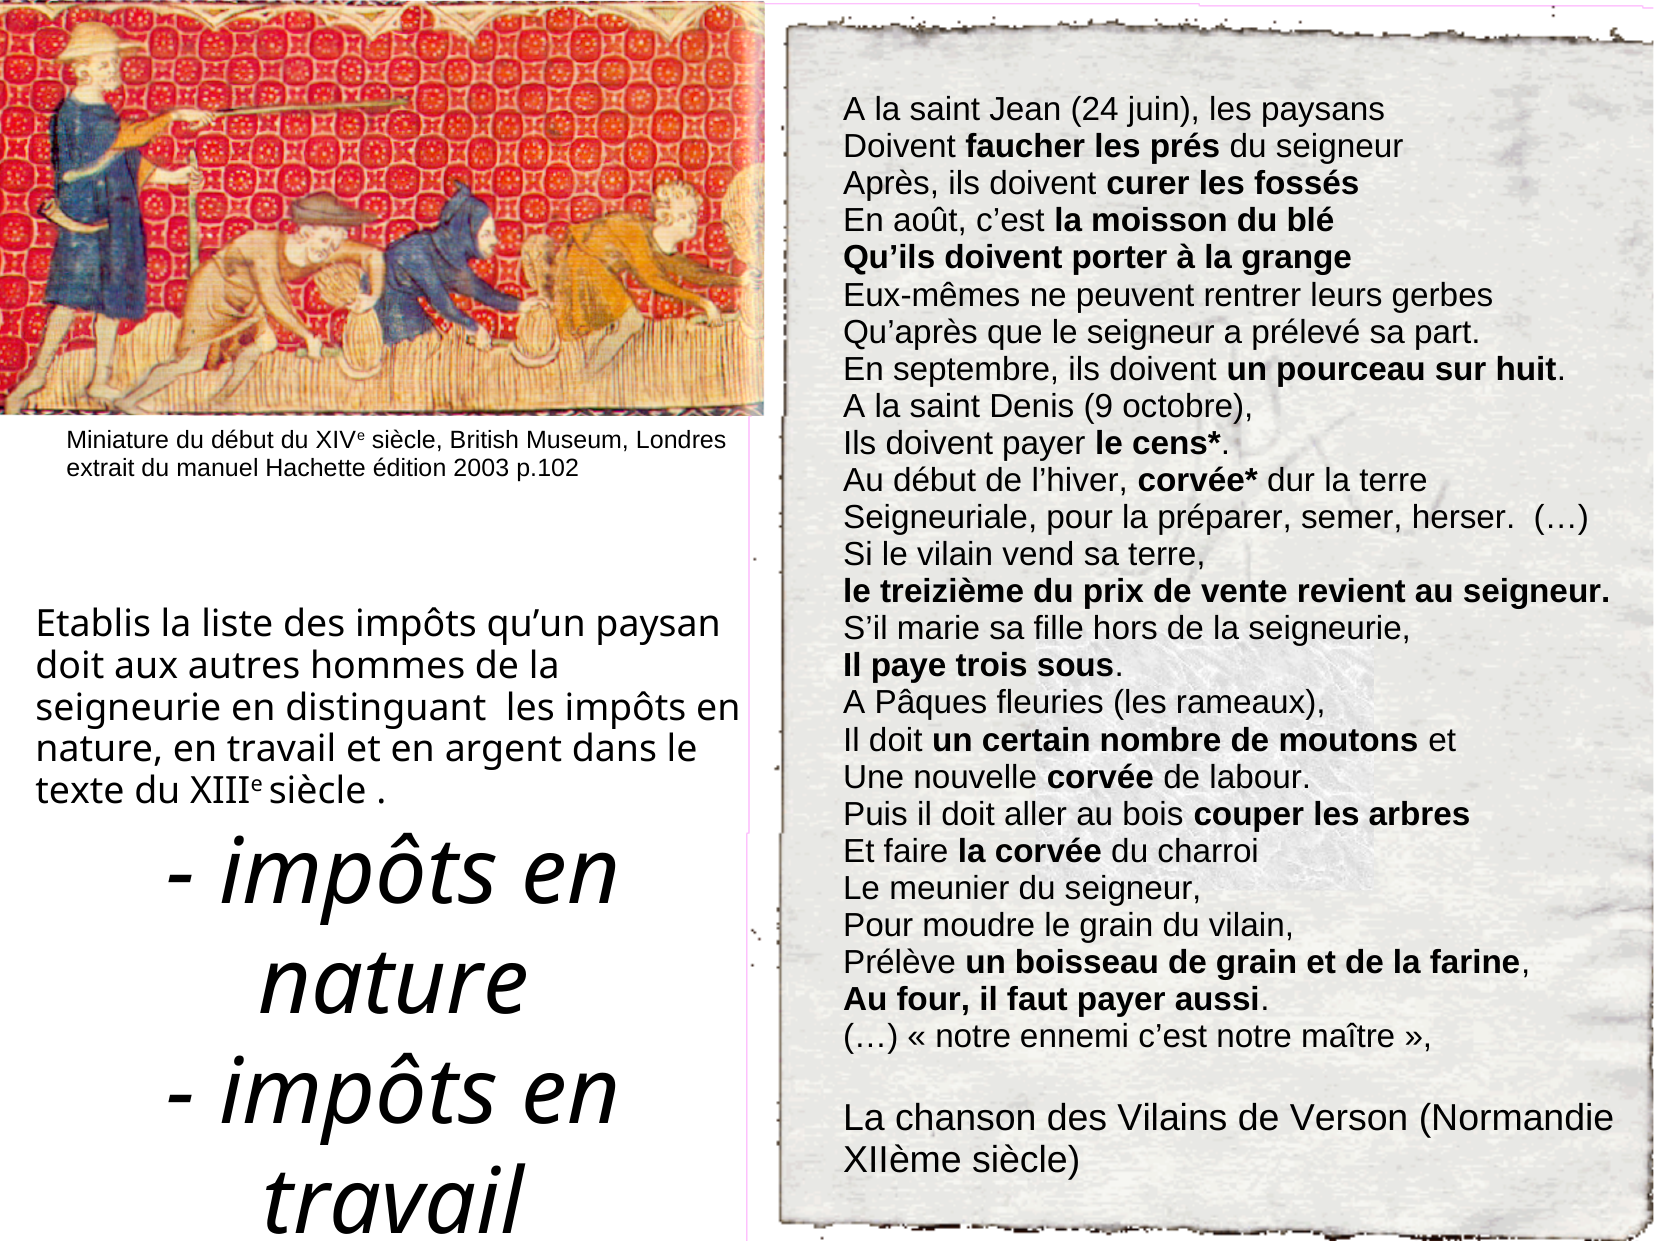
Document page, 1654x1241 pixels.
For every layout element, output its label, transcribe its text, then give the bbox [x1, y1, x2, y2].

text_box Etablis la liste des impôts qu’un paysan doit aux autres hommes de la seigneurie en distinguant les impôts en nature, en travail et en argent dans le texte du XIIIe siècle . - impôts en nature - impôts en travail - impôts en argent [20, 595, 745, 1241]
text_box Miniature du début du XIVe siècle, British Museum, Londres extrait du manuel Hachette édition 2003 p.102 [51, 418, 750, 490]
text_box A la saint Jean (24 juin), les paysans Doivent faucher les prés du seigneur Après, ils doivent curer les fossés En août, c’est la moisson du blé Qu’ils doivent porter à la grange Eux-mêmes ne peuvent rentrer leurs gerbes Qu’après que le seigneur a prélevé sa part. En septembre, ils doivent un pourceau sur huit. A la saint Denis (9 octobre), Ils doivent payer le cens*. Au début de l’hiver, corvée* dur la terre Seigneuriale, pour la préparer, semer, herser. (…) Si le vilain vend sa terre, le treizième du prix de vente revient au seigneur. S’il marie sa fille hors de la seigneurie, Il paye trois sous. A Pâques fleuries (les rameaux), Il doit un certain nombre de moutons et Une nouvelle corvée de labour. Puis il doit aller au bois couper les arbres Et faire la corvée du charroi Le meunier du seigneur, Pour moudre le grain du vilain, Prélève un boisseau de grain et de la farine, Au four, il faut payer aussi. (…) « notre ennemi c’est notre maître », La chanson des Vilains de Verson (Normandie XIIème siècle) [828, 83, 1654, 1189]
picture [0, 0, 1654, 1241]
